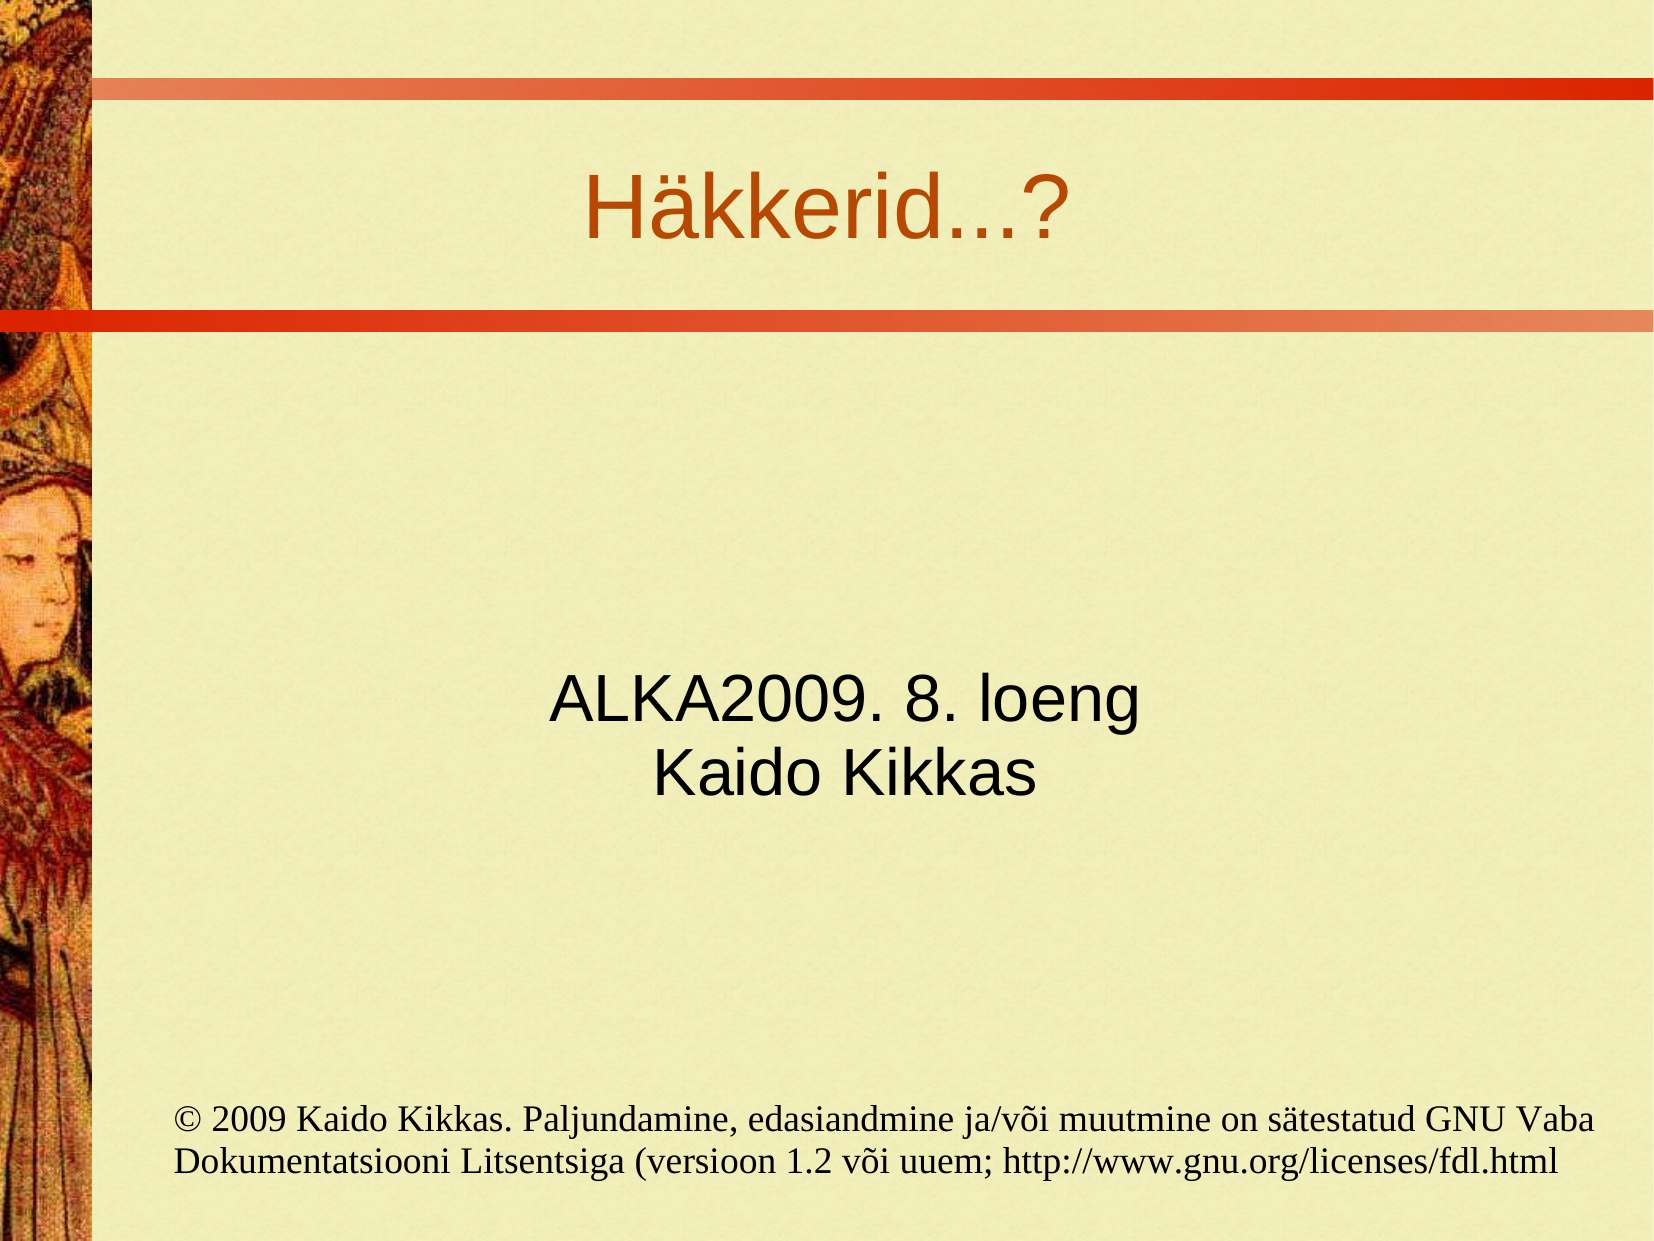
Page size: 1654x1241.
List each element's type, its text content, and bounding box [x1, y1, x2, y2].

title Häkkerid...? [121, 102, 1534, 311]
subtitle ALKA2009. 8. loeng Kaido Kikkas [121, 344, 1534, 1127]
text_box © 2009 Kaido Kikkas. Paljundamine, edasiandmine ja/või muutmine on sätestatud GNU Vaba Dokumentatsiooni Litsentsiga (versioon 1.2 või uuem; http://www.gnu.org/licenses/fdl.html [173, 1098, 1625, 1182]
picture [0, 0, 1654, 310]
picture [0, 332, 1654, 1241]
